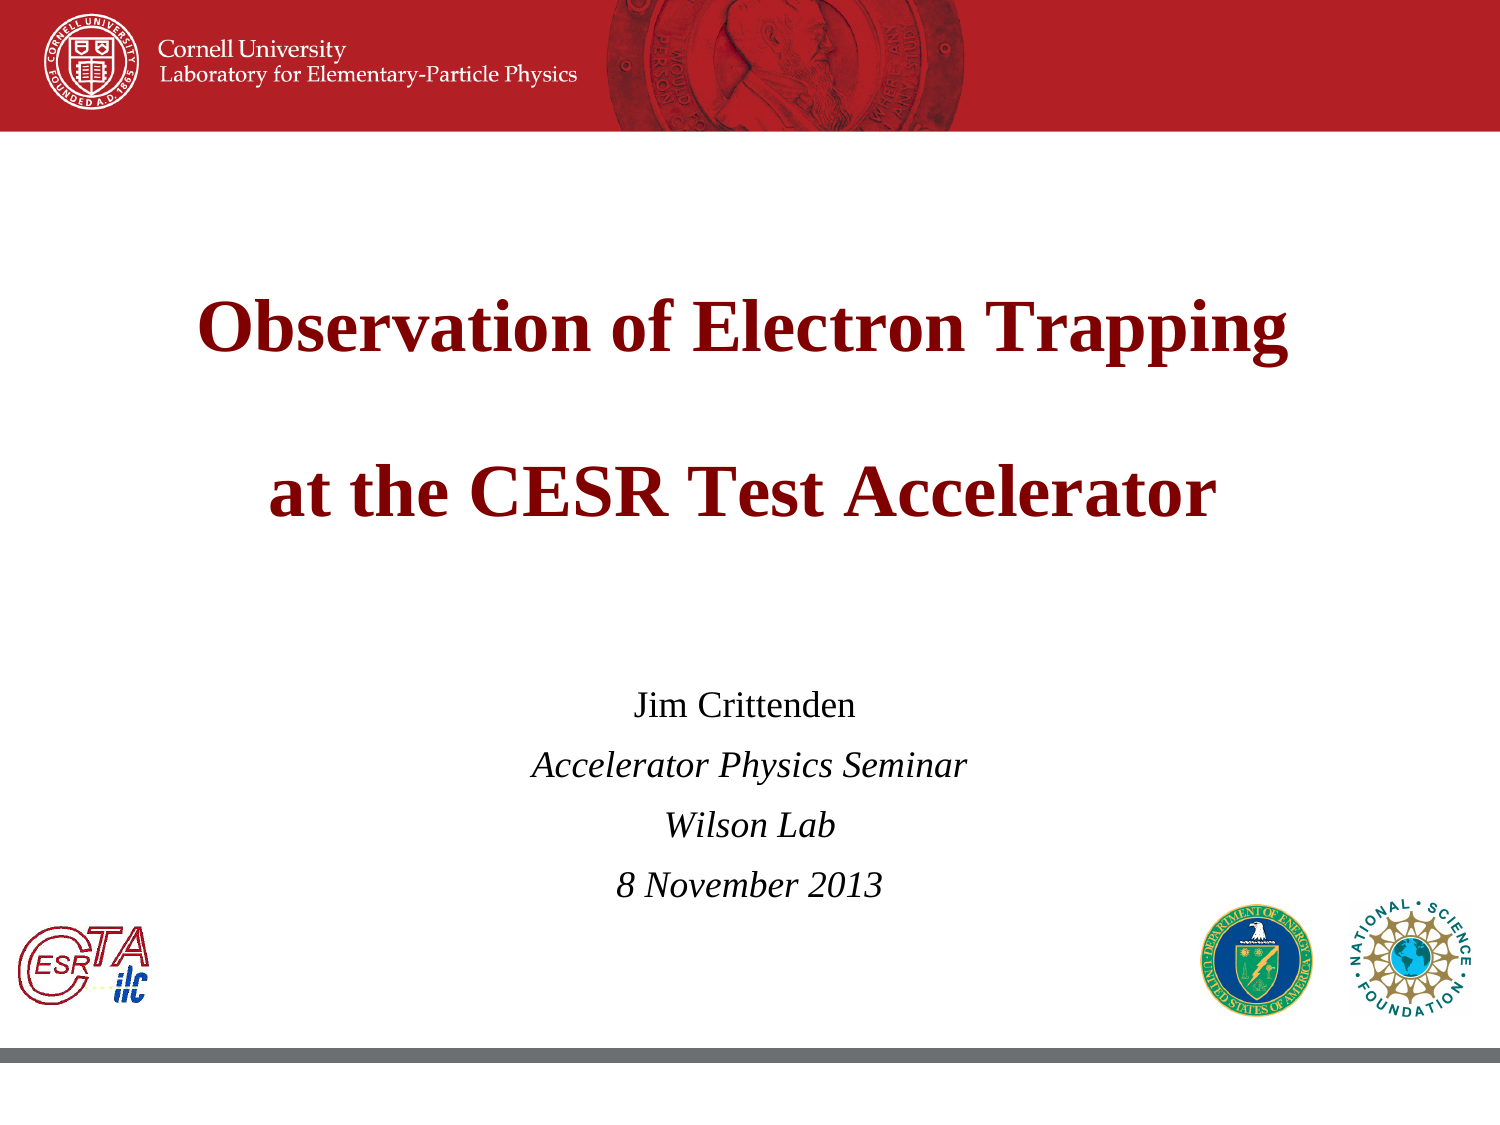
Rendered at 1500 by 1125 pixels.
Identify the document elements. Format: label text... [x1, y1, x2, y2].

picture [1350, 899, 1471, 1017]
subtitle Jim Crittenden Accelerator Physics Seminar Wilson Lab 8 November 2013 [300, 675, 1201, 912]
picture [1200, 904, 1313, 1017]
picture [0, 0, 1500, 132]
picture [8, 899, 151, 1036]
title Observation of Electron Trapping at the CESR Test Accelerator [0, 276, 1494, 606]
